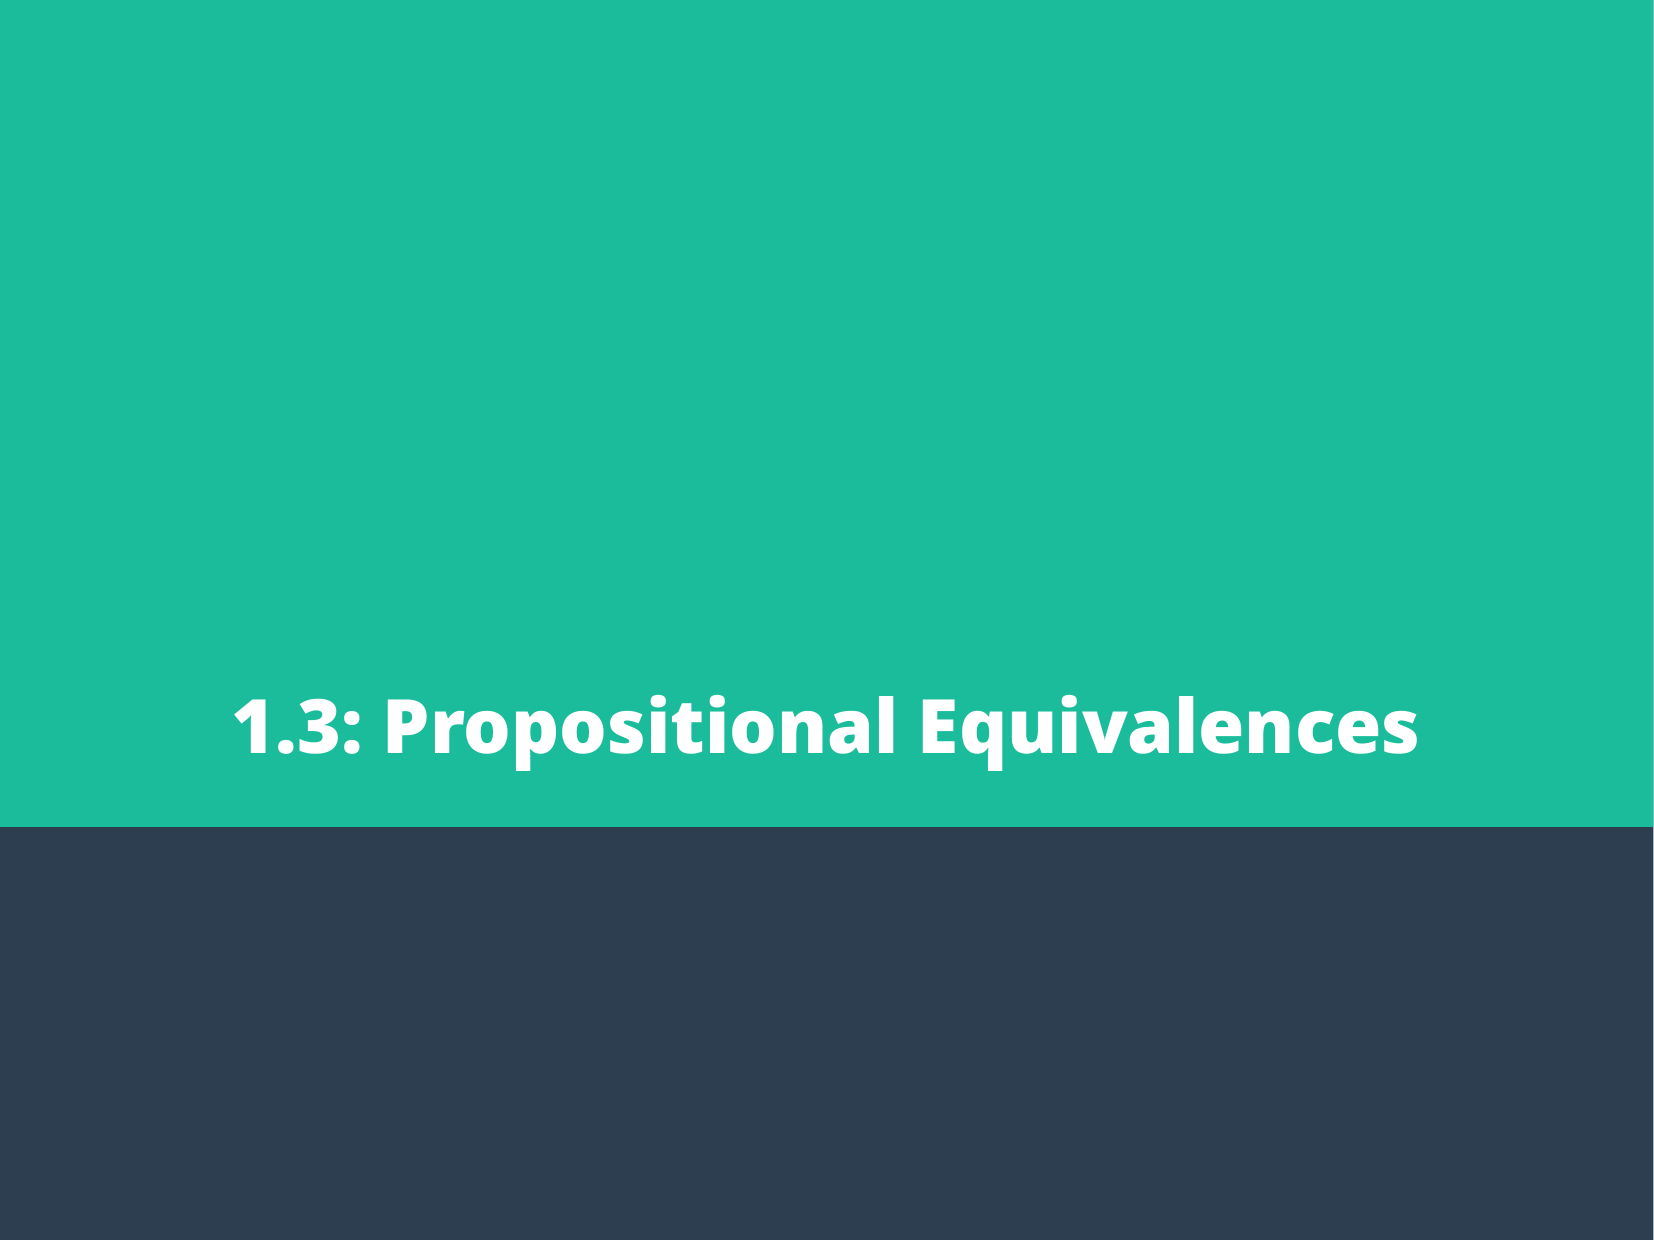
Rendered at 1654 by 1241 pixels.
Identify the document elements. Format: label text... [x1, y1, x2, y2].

title 1.3: Propositional Equivalences [59, 620, 1595, 778]
